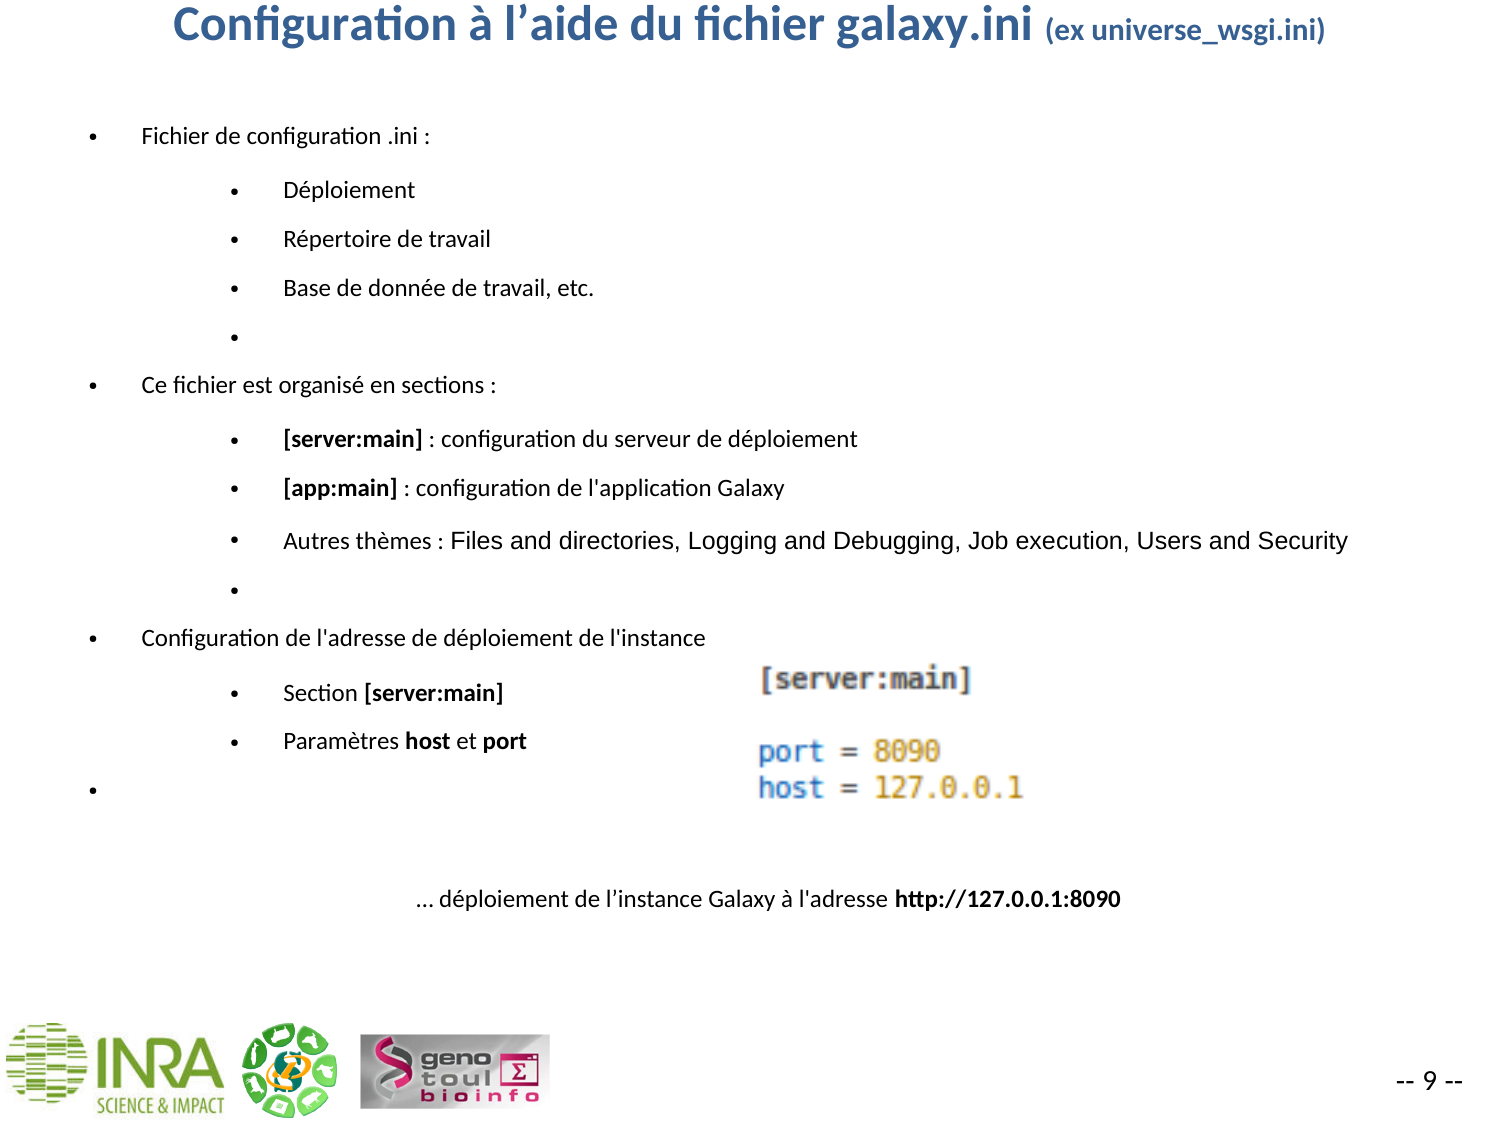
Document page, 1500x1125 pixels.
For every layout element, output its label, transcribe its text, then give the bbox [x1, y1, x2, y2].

picture [5, 1023, 225, 1125]
list Fichier de configuration .ini : Déploiement Répertoire de travail Base de donnée de travail, etc. Ce fichier est organisé en sections : [server:main] : configuration du serveur de déploiement [app:main] : configuration de l'application Galaxy Autres thèmes : Files and directories, Logging and Debugging, Job execution, Users and Security Configuration de l'adresse de déploiement de l'instance Section [server:main] Paramètres host et port … déploiement de l’instance Galaxy à l'adresse http://127.0.0.1:8090 [53, 125, 1388, 1000]
picture [750, 645, 1165, 827]
text_box Configuration à l’aide du fichier galaxy.ini (ex universe_wsgi.ini) [0, 0, 1500, 73]
picture [242, 1023, 337, 1118]
picture [360, 1034, 550, 1109]
